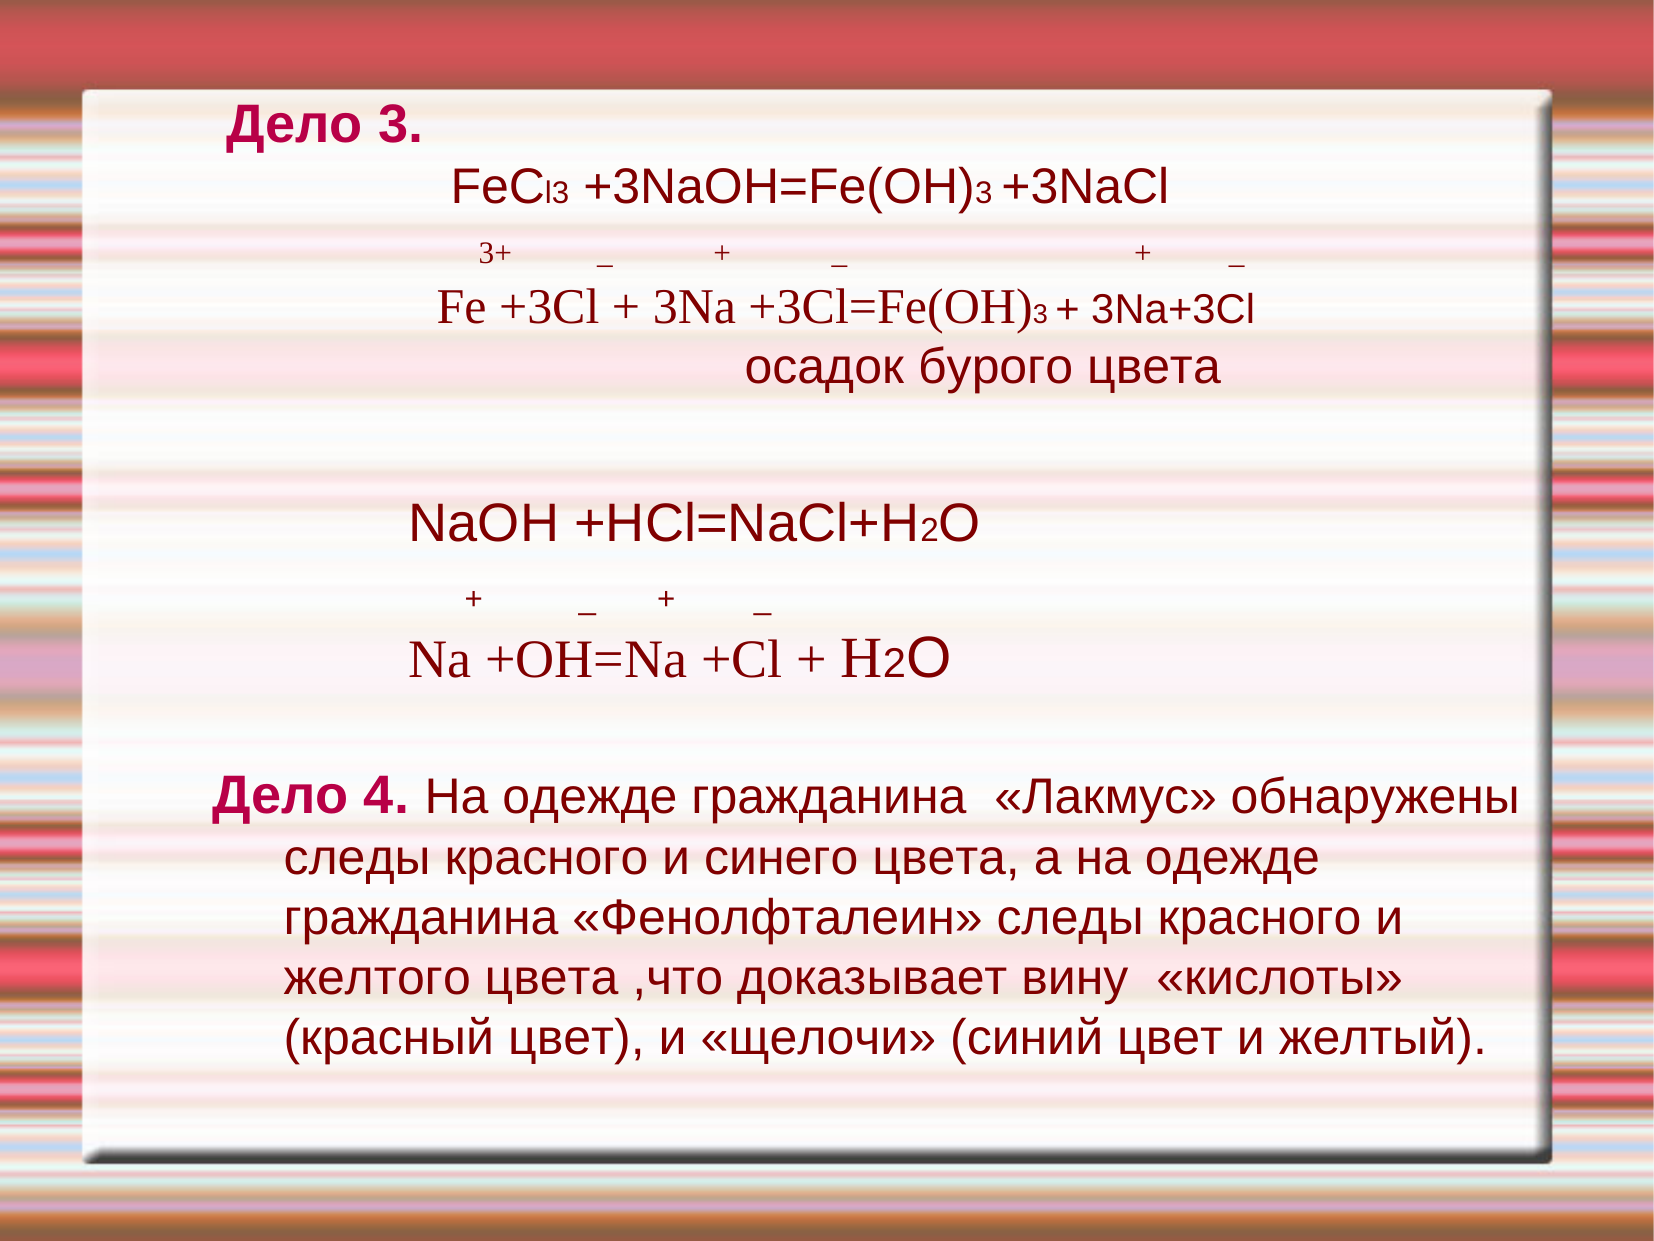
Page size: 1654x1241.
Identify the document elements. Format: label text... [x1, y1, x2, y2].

list Дело 3. FeCl3 +3NaOH=Fe(OH)3 +3NaCl 3+ _ + _ + _ Fe +3Cl + 3Na +3Cl=Fe(OH)3 + 3Na+3Cl осадок бурого цвета NaOH +HCl=NaCl+H2O + _ + _ Na +OH=Na +Cl + H2O Дело 4. На одежде гражданина «Лакмус» обнаружены следы красного и синего цвета, а на одежде гражданина «Фенолфталеин» следы красного и желтого цвета ,что доказывает вину «кислоты» (красный цвет), и «щелочи» (синий цвет и желтый). [118, 88, 1536, 1186]
